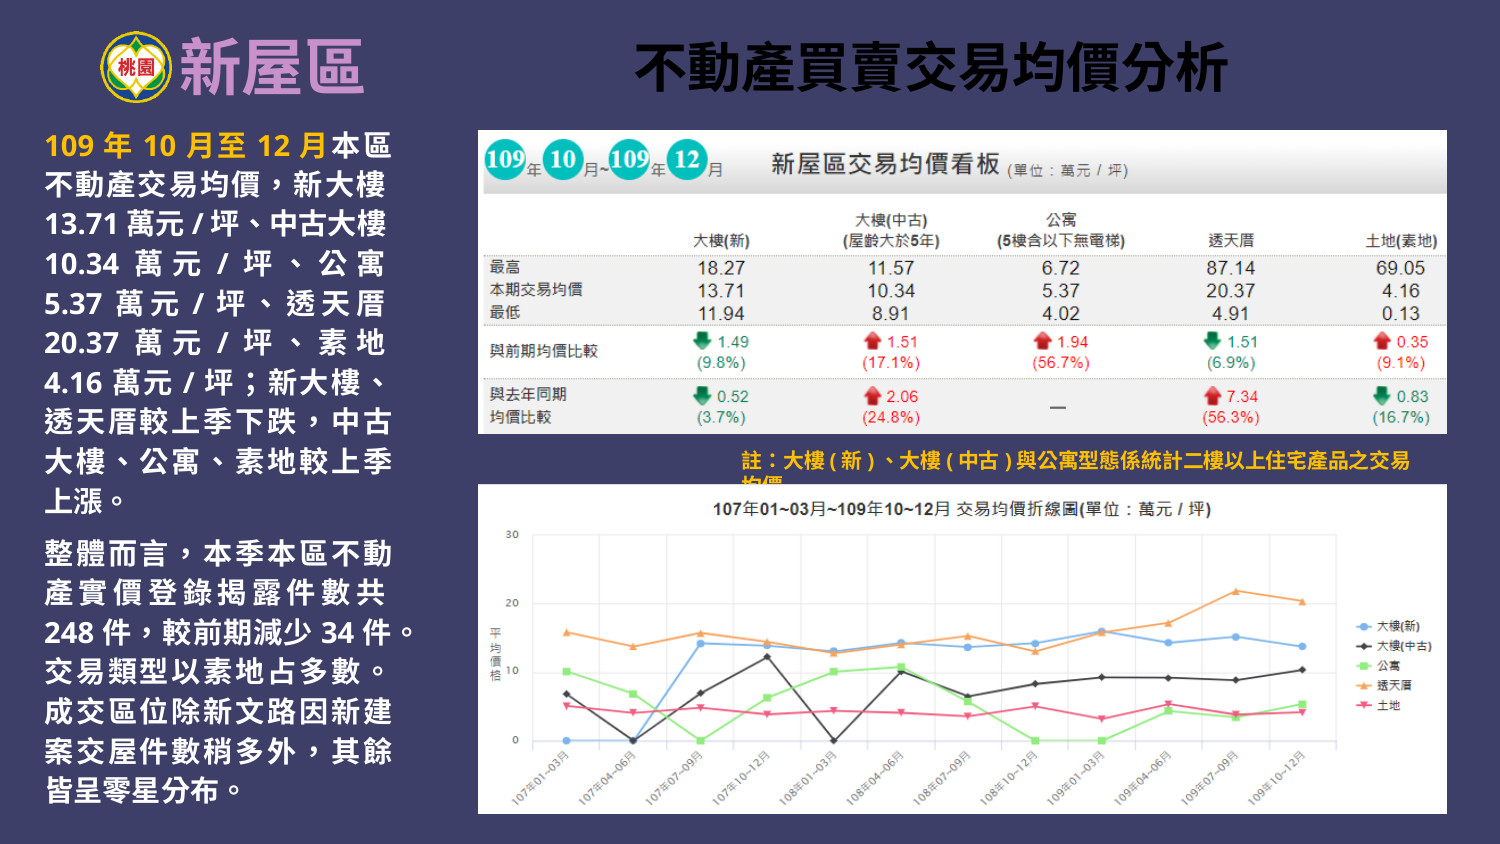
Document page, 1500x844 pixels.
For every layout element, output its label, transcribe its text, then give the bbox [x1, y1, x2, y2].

text_box 註：大樓(新)、大樓(中古)與公寓型態係統計二樓以上住宅產品之交易均價 [726, 440, 1442, 484]
picture [100, 31, 164, 103]
text_box 不動產買賣交易均價分析 [524, 26, 1340, 107]
text_box 109年10月至12月本區不動產交易均價，新大樓13.71萬元/坪、中古大樓10.34萬元/坪、公寓5.37萬元/坪、透天厝20.37萬元/坪、素地4.16萬元/坪；新大樓、透天厝較上季下跌，中古大樓、公寓、素地較上季上漲。 整體而言，本季本區不動產實價登錄揭露件數共248件，較前期減少34件。交易類型以素地占多數。成交區位除新文路因新建案交屋件數稍多外，其餘皆呈零星分布。 [29, 114, 408, 815]
picture [478, 484, 1447, 814]
text_box 新屋區 [164, 20, 414, 111]
picture [478, 130, 1447, 434]
